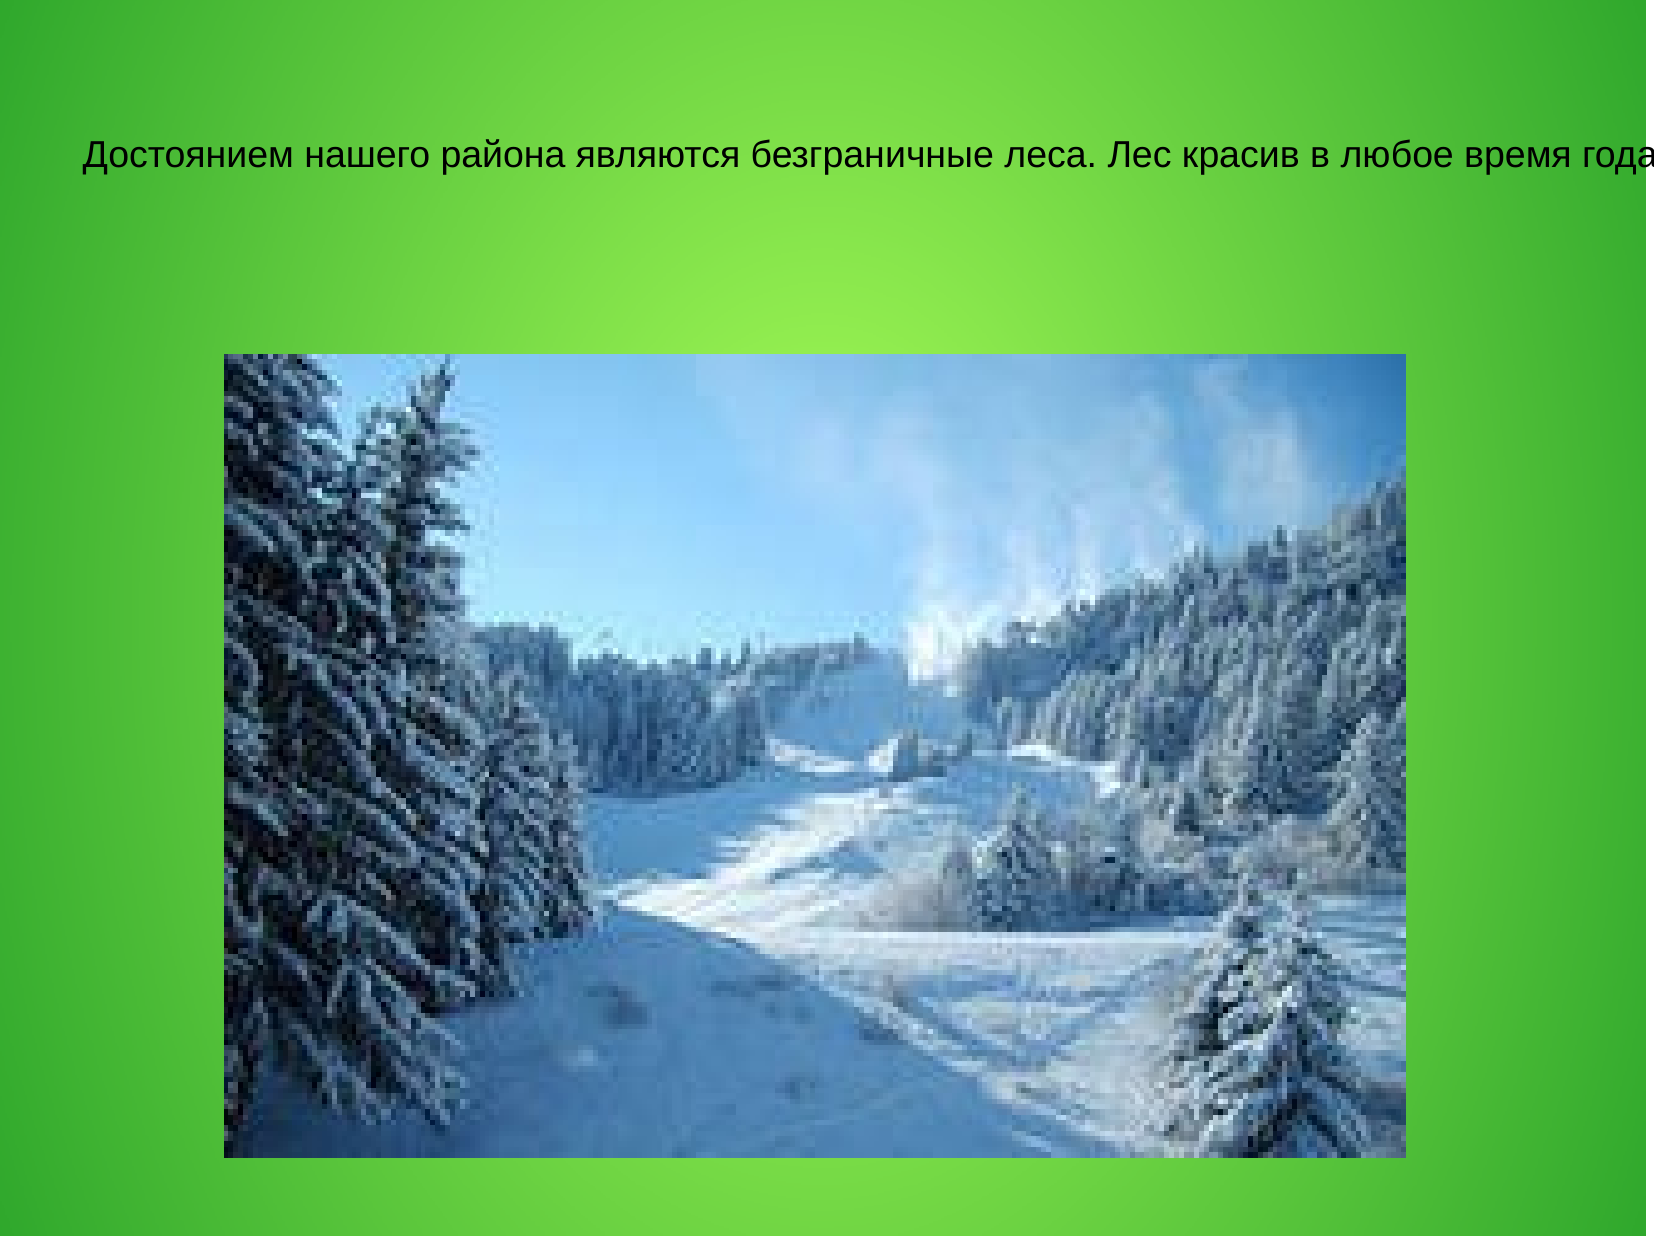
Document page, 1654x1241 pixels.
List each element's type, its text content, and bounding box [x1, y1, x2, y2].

picture [224, 354, 1406, 1158]
text_box Достоянием нашего района являются безграничные леса. Лес красив в любое время года [82, 0, 1571, 320]
